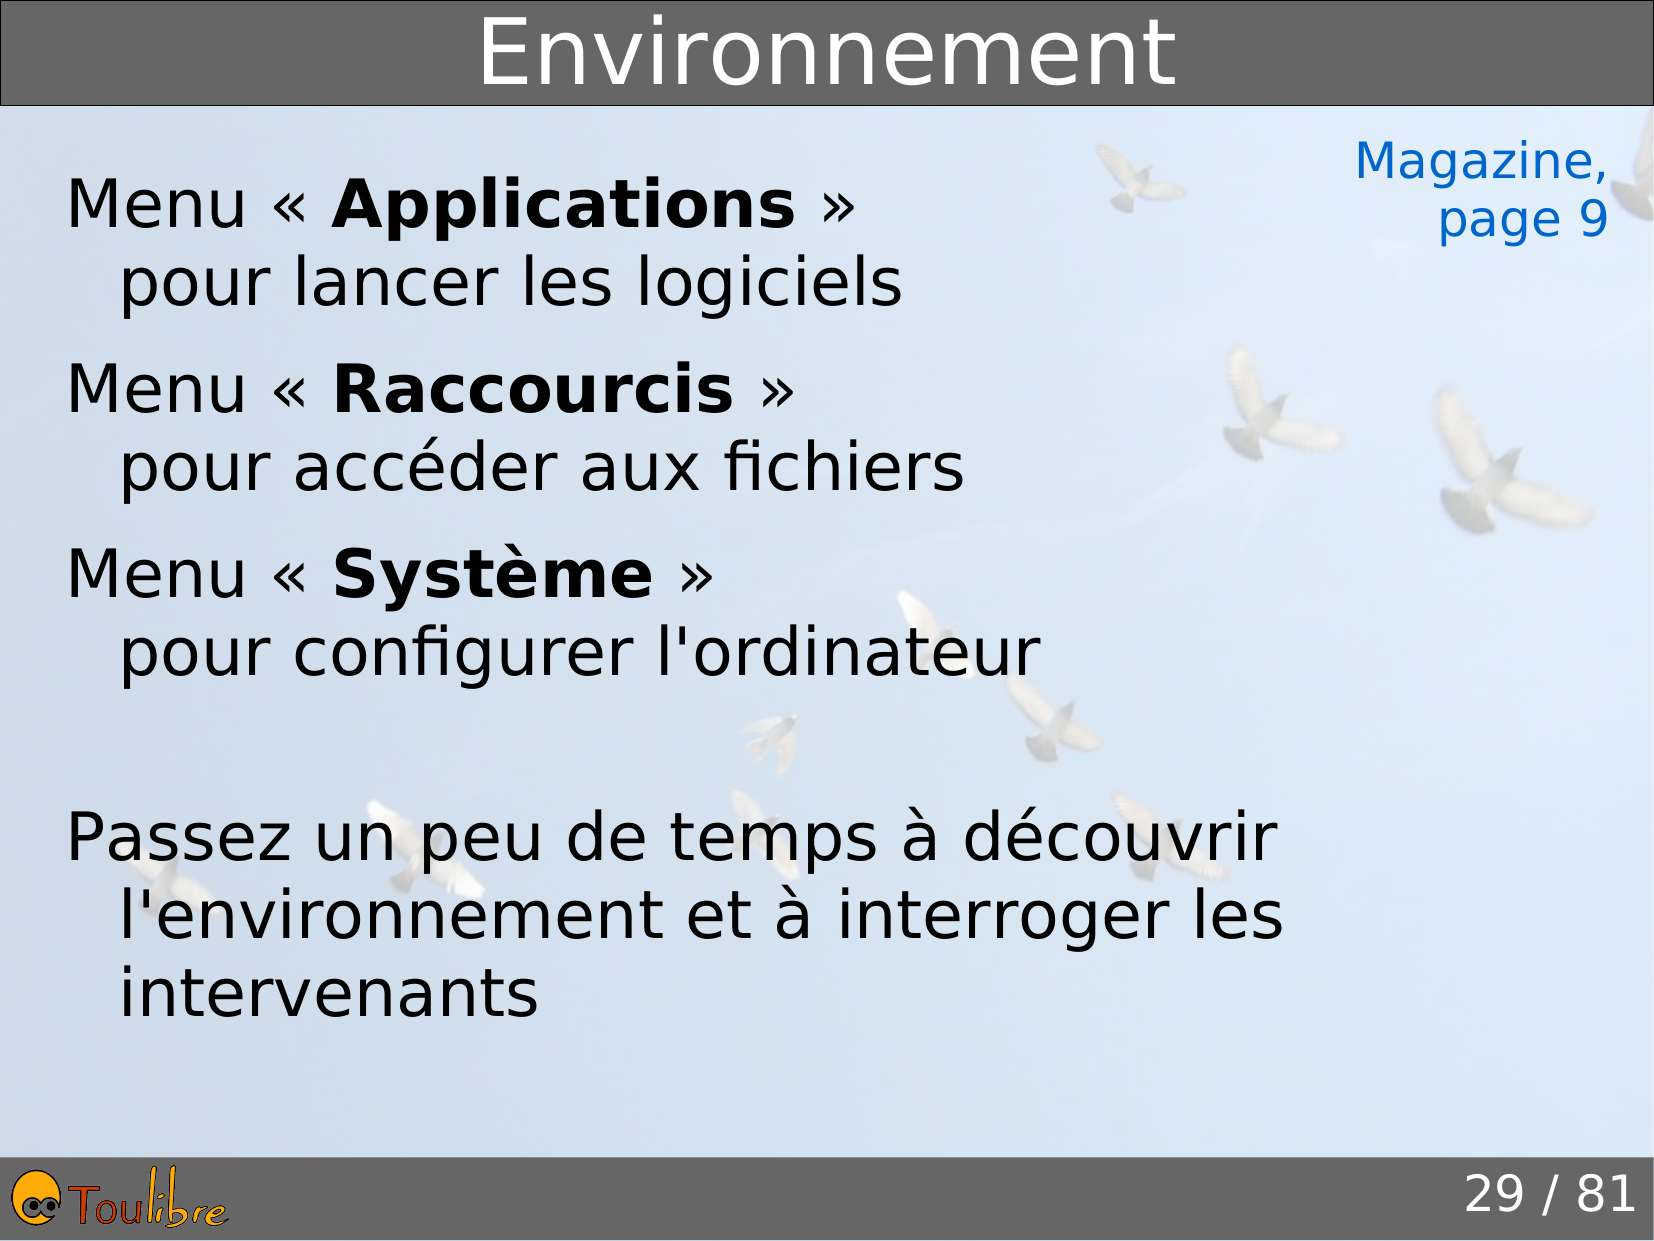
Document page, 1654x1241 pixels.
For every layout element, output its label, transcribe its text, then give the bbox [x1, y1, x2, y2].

title Environnement [0, 0, 1654, 107]
text_box Magazine, page 9 [1329, 124, 1625, 256]
list Menu « Applications » pour lancer les logiciels Menu « Raccourcis » pour accéder aux fichiers Menu « Système » pour configurer l'ordinateur Passez un peu de temps à découvrir l'environnement et à interroger les intervenants [47, 165, 1609, 1076]
picture [11, 1165, 229, 1228]
